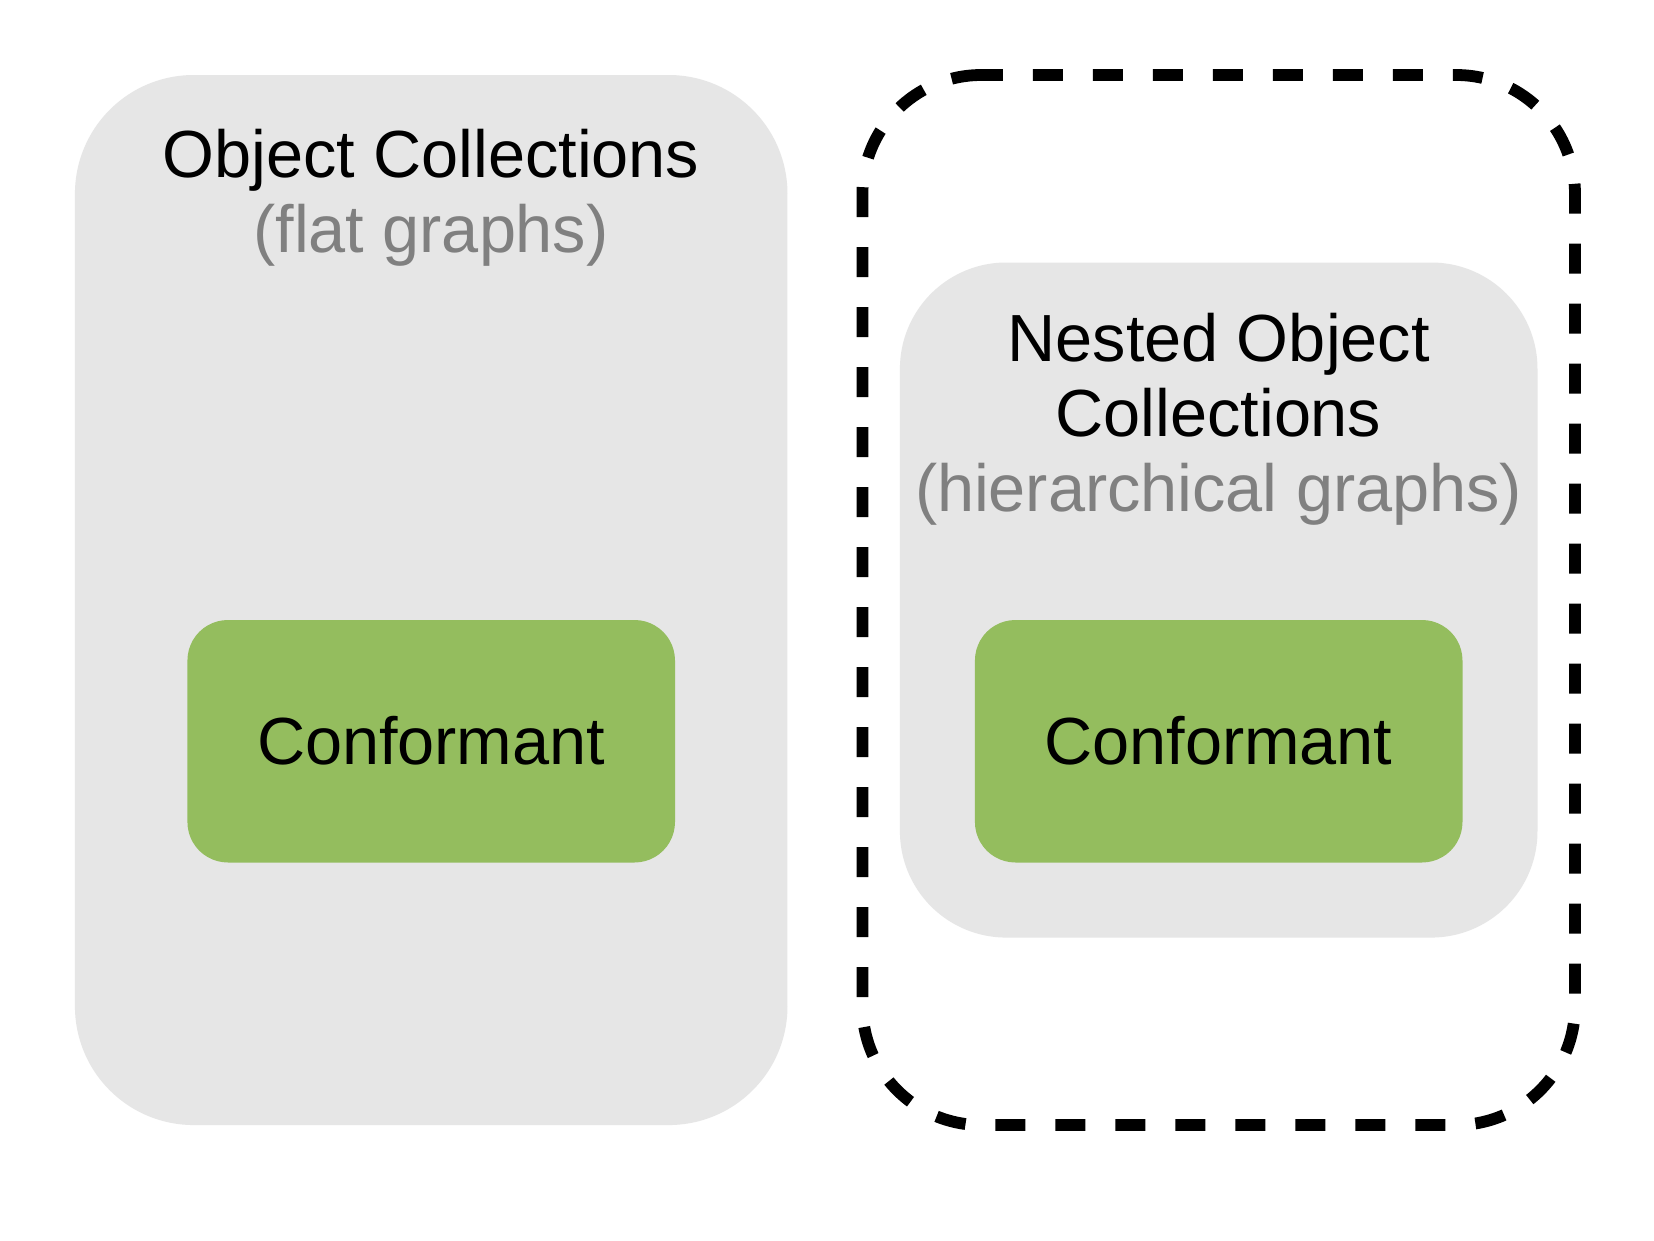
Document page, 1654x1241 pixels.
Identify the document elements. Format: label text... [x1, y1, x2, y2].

text_box Conformant [187, 620, 676, 863]
text_box Object Collections (flat graphs) [74, 75, 788, 1126]
text_box Nested Object Collections (hierarchical graphs) [899, 262, 1538, 938]
text_box Conformant [974, 620, 1463, 863]
